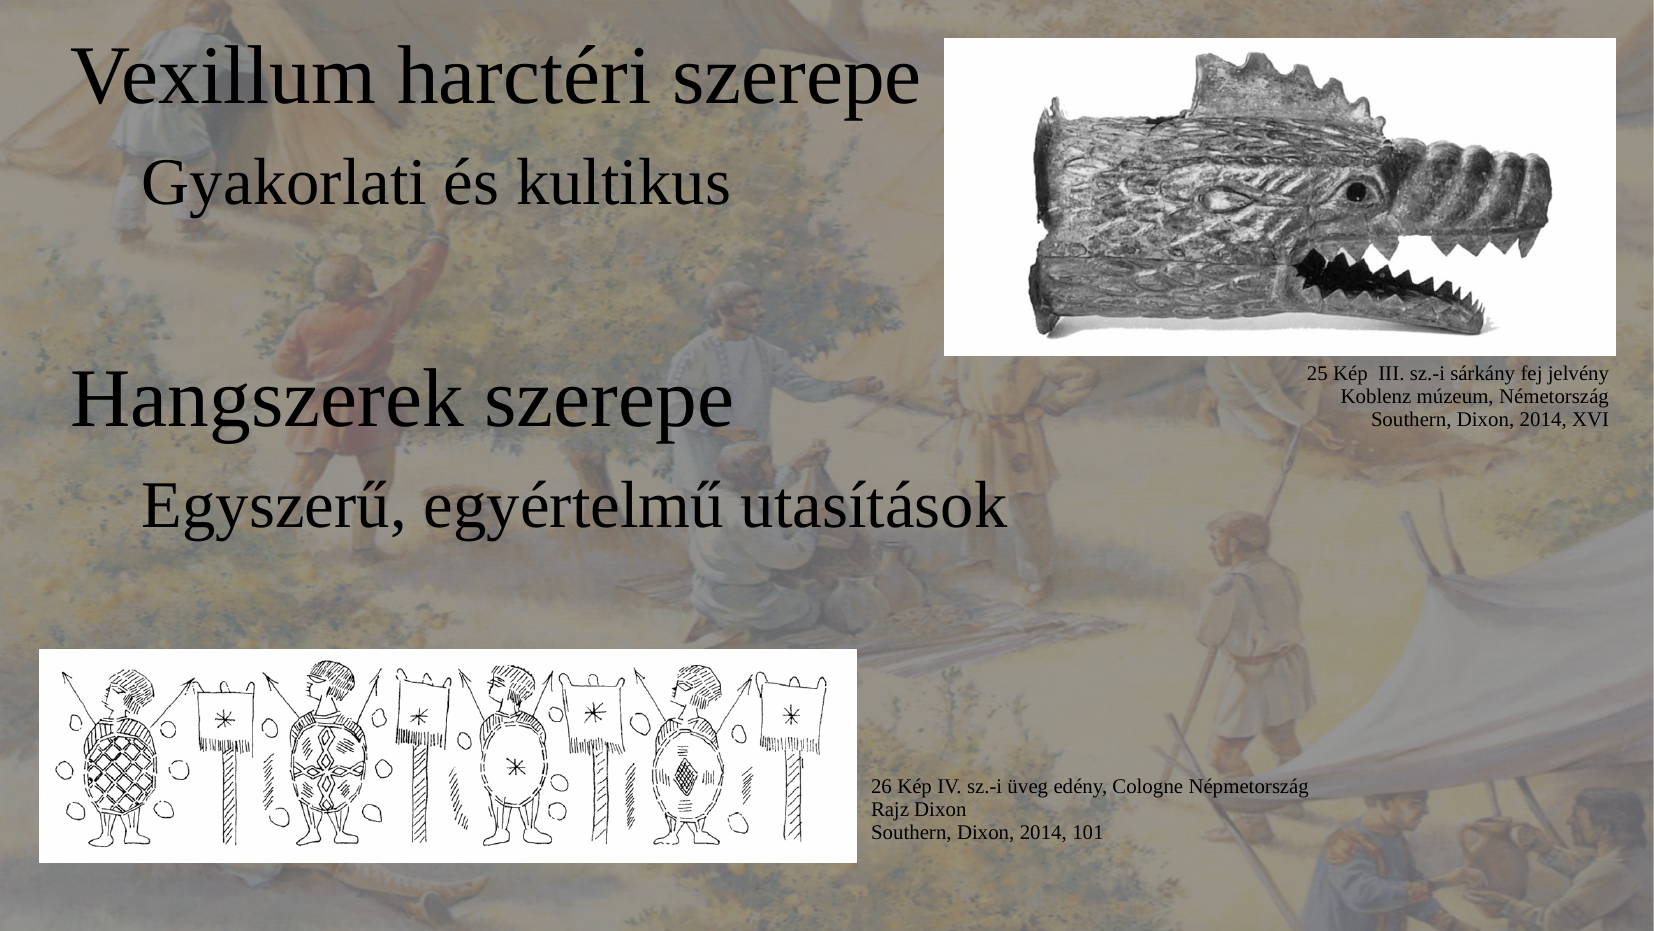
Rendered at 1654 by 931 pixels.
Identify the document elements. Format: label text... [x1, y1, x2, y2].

picture [0, 0, 1654, 931]
list Vexillum harctéri szerepe Gyakorlati és kultikus Hangszerek szerepe Egyszerű, egyértelmű utasítások [0, 29, 1489, 569]
text_box 25 Kép III. sz.-i sárkány fej jelvény Koblenz múzeum, Németország Southern, Dixon, 2014, XVI [1122, 354, 1625, 473]
text_box 26 Kép IV. sz.-i üveg edény, Cologne Népmetország Rajz Dixon Southern, Dixon, 2014, 101 [856, 767, 1359, 886]
